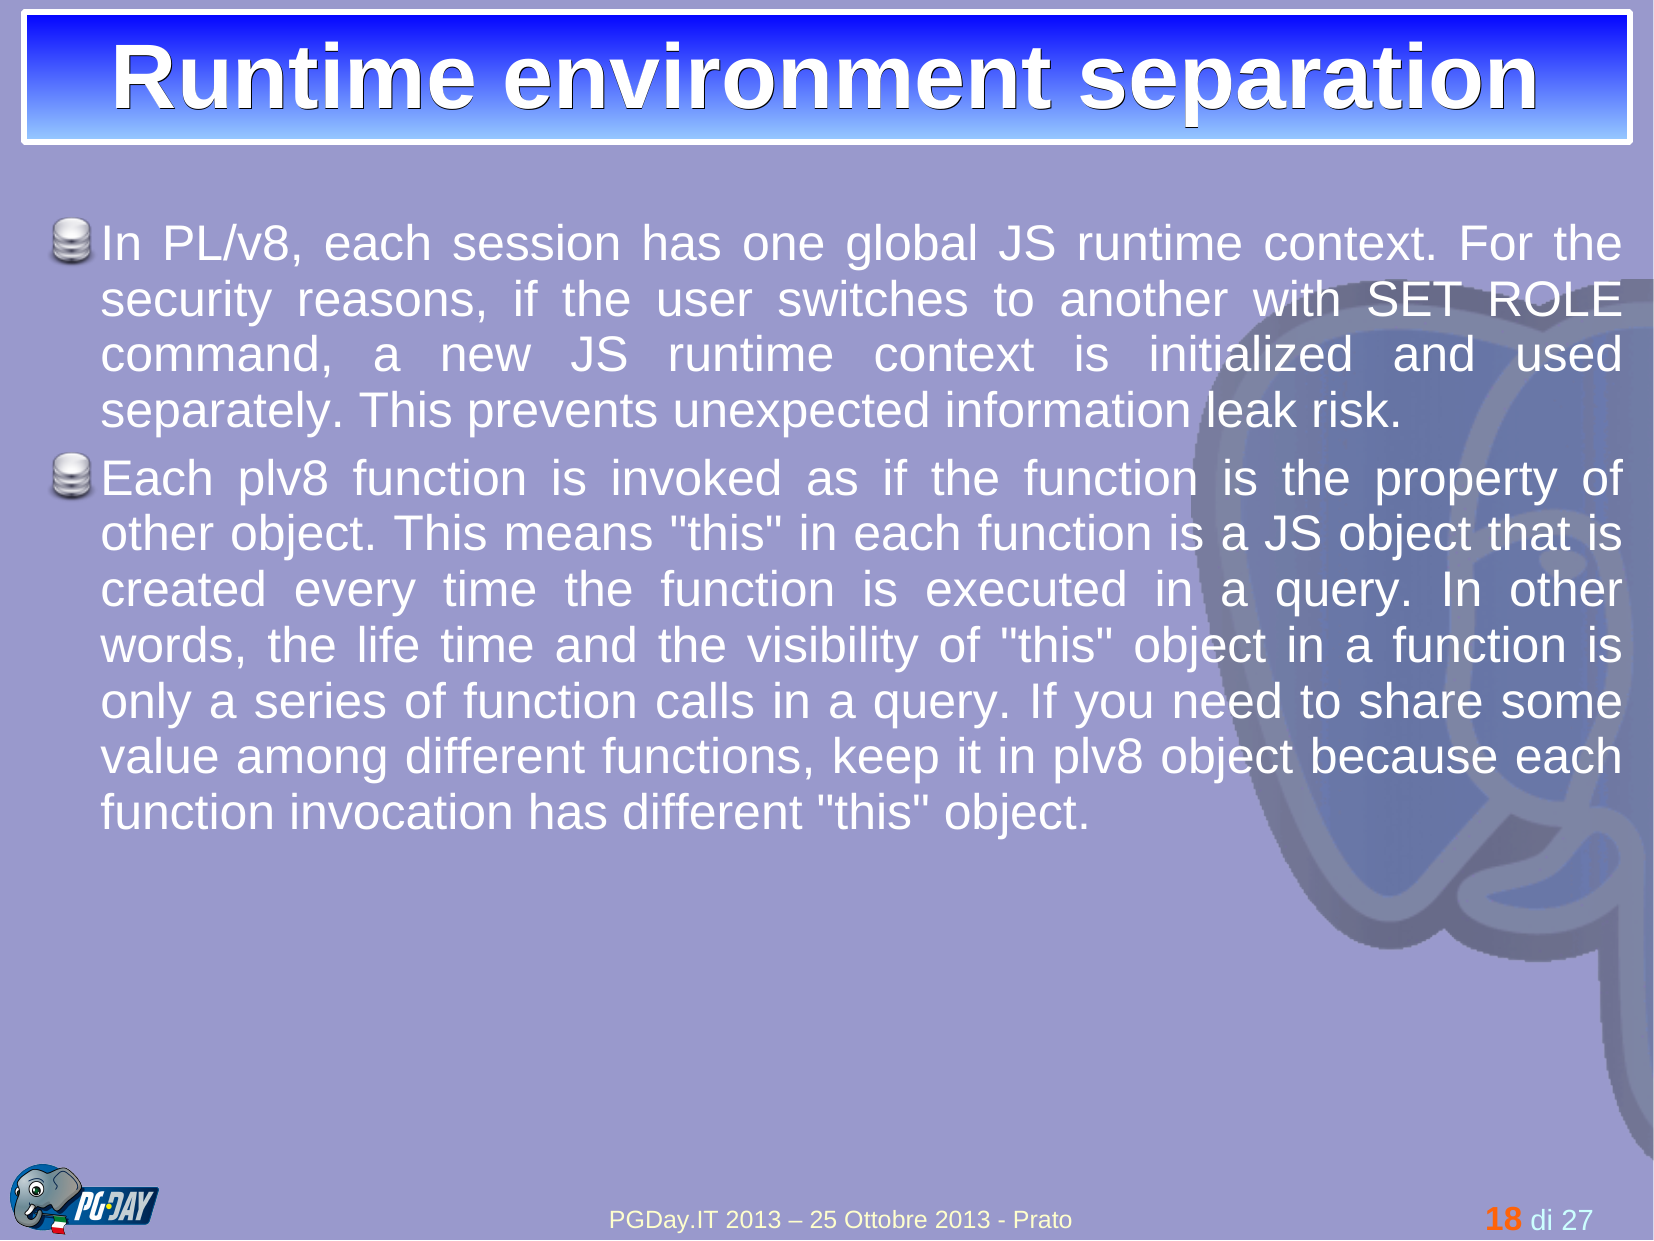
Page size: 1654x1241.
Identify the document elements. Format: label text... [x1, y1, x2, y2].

picture [9, 1163, 160, 1236]
title Runtime environment separation [23, 11, 1630, 142]
picture [1191, 279, 1654, 1182]
list In PL/v8, each session has one global JS runtime context. For the security reasons, if the user switches to another with SET ROLE command, a new JS runtime context is initialized and used separately. This prevents unexpected information leak risk. Each plv8 function is invoked as if the function is the property of other object. This means "this" in each function is a JS object that is created every time the function is executed in a query. In other words, the life time and the visibility of "this" object in a function is only a series of function calls in a query. If you need to share some value among different functions, keep it in plv8 object because each function invocation has different "this" object. [29, 215, 1625, 1152]
